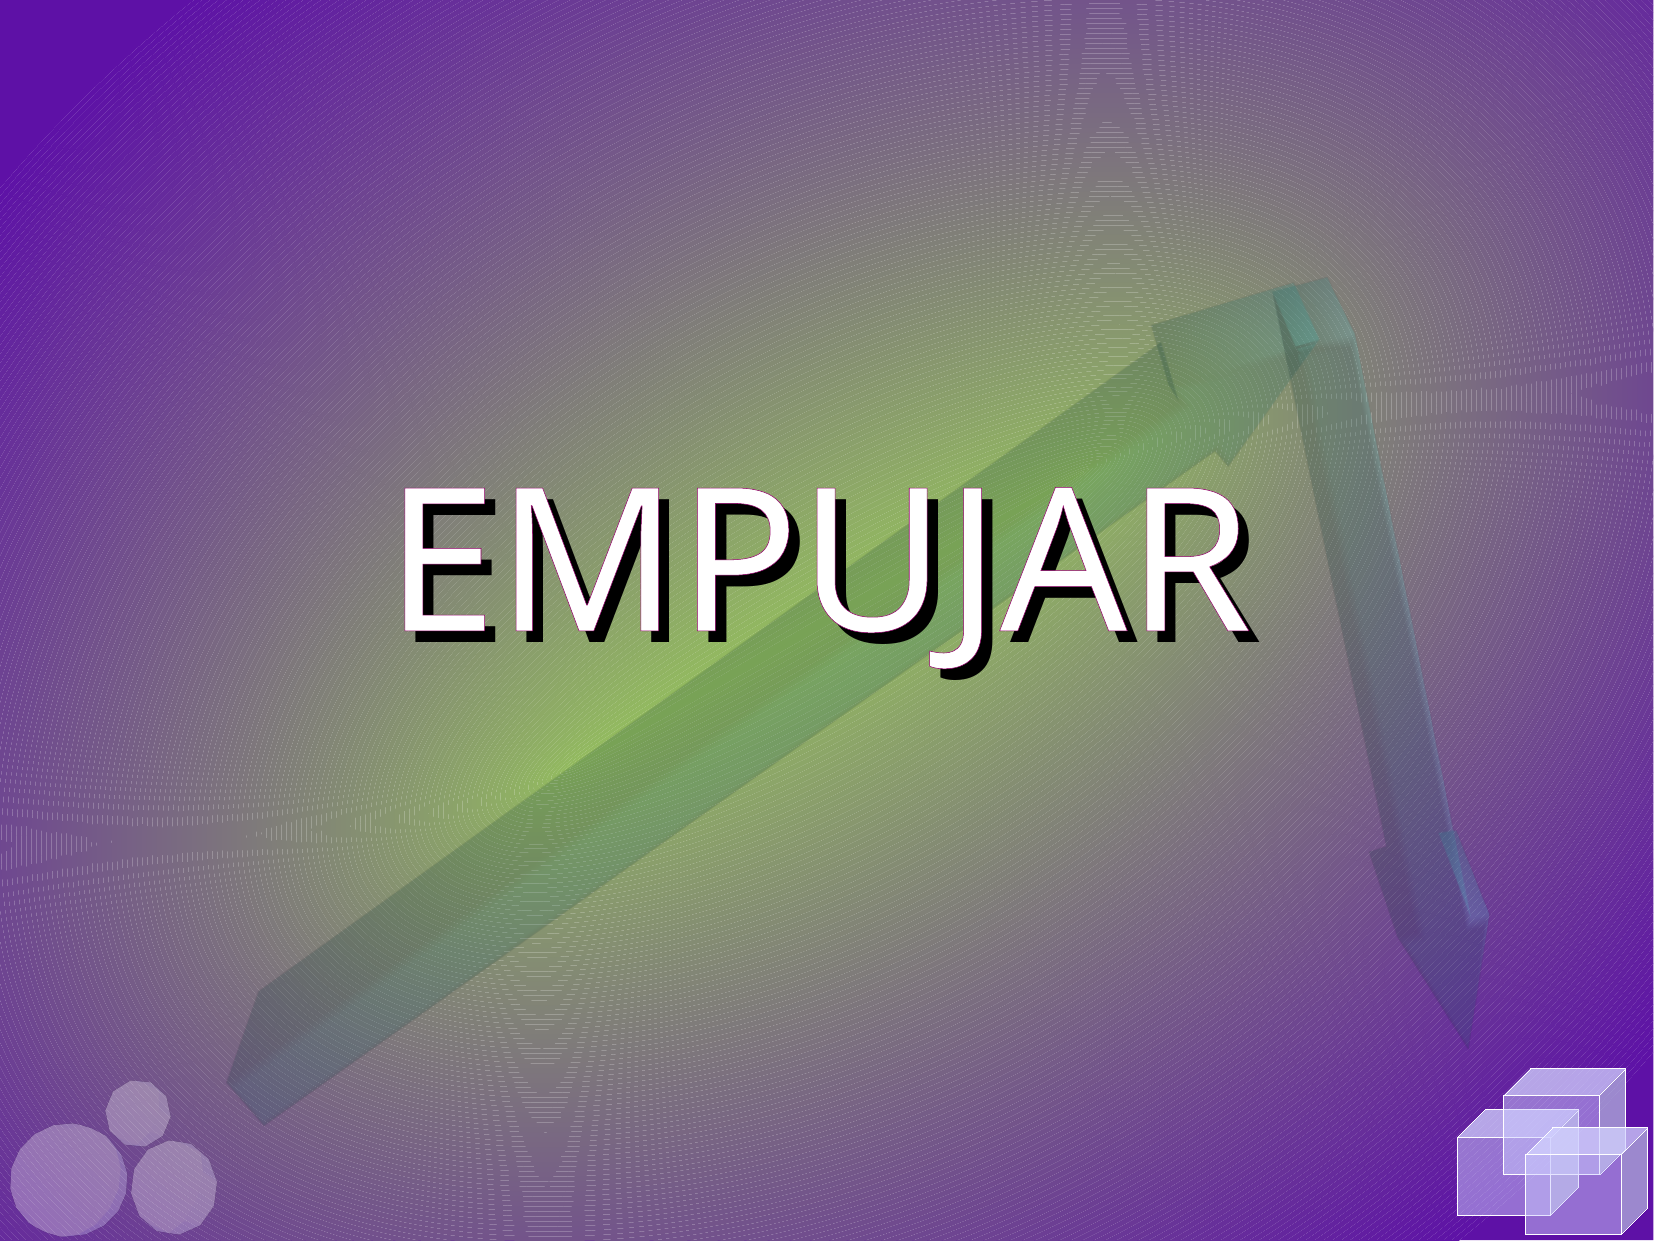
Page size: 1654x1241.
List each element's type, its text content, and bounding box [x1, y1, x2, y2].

text_box EMPUJAR [168, 409, 1469, 707]
